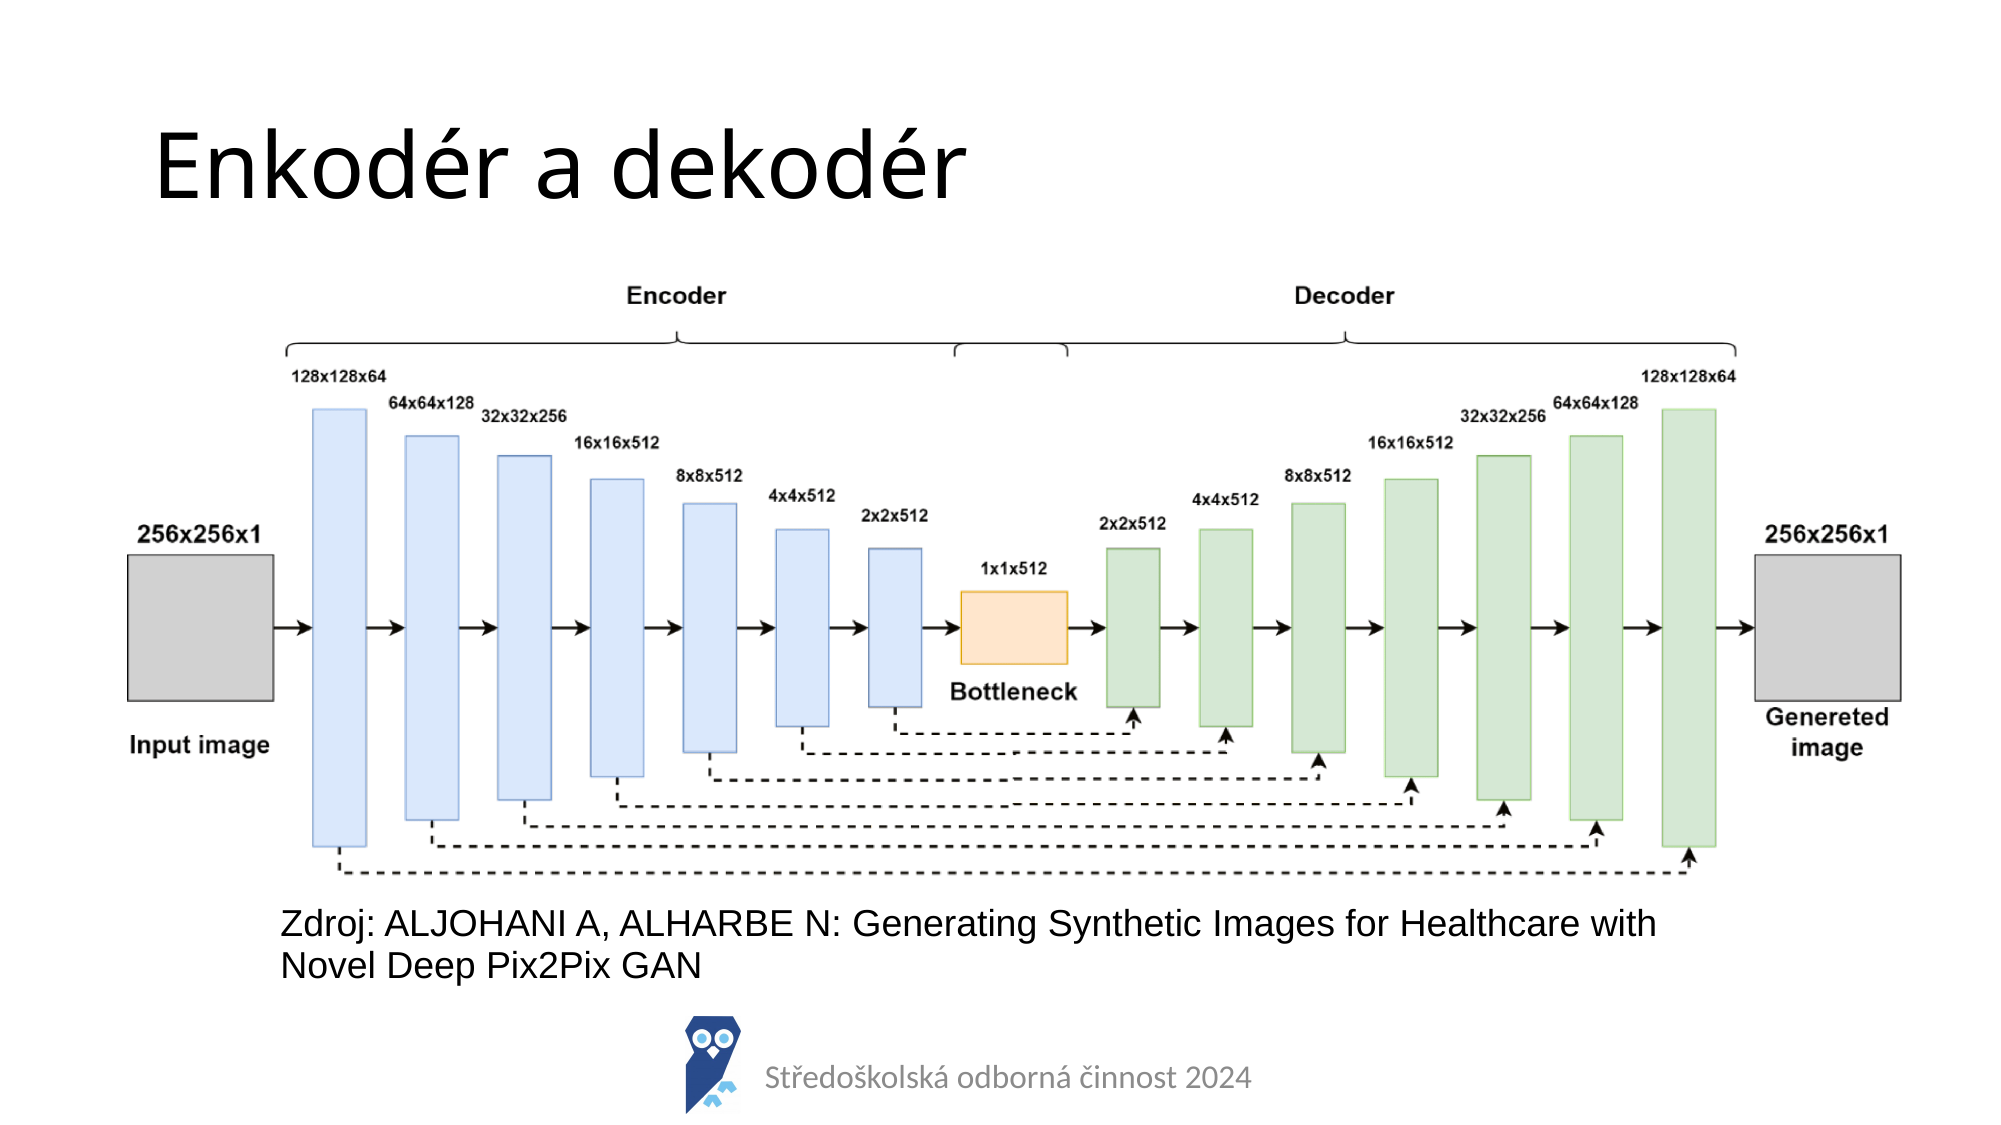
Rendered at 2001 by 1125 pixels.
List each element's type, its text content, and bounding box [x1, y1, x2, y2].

footer Středoškolská odborná činnost 2024 [748, 1044, 1269, 1105]
picture [685, 1016, 741, 1114]
title Enkodér a dekodér [137, 59, 1863, 261]
picture [103, 261, 1918, 896]
text_box Zdroj: ALJOHANI A, ALHARBE N: Generating Synthetic Images for Healthcare with Novel Deep Pix2Pix GAN [265, 895, 1713, 995]
